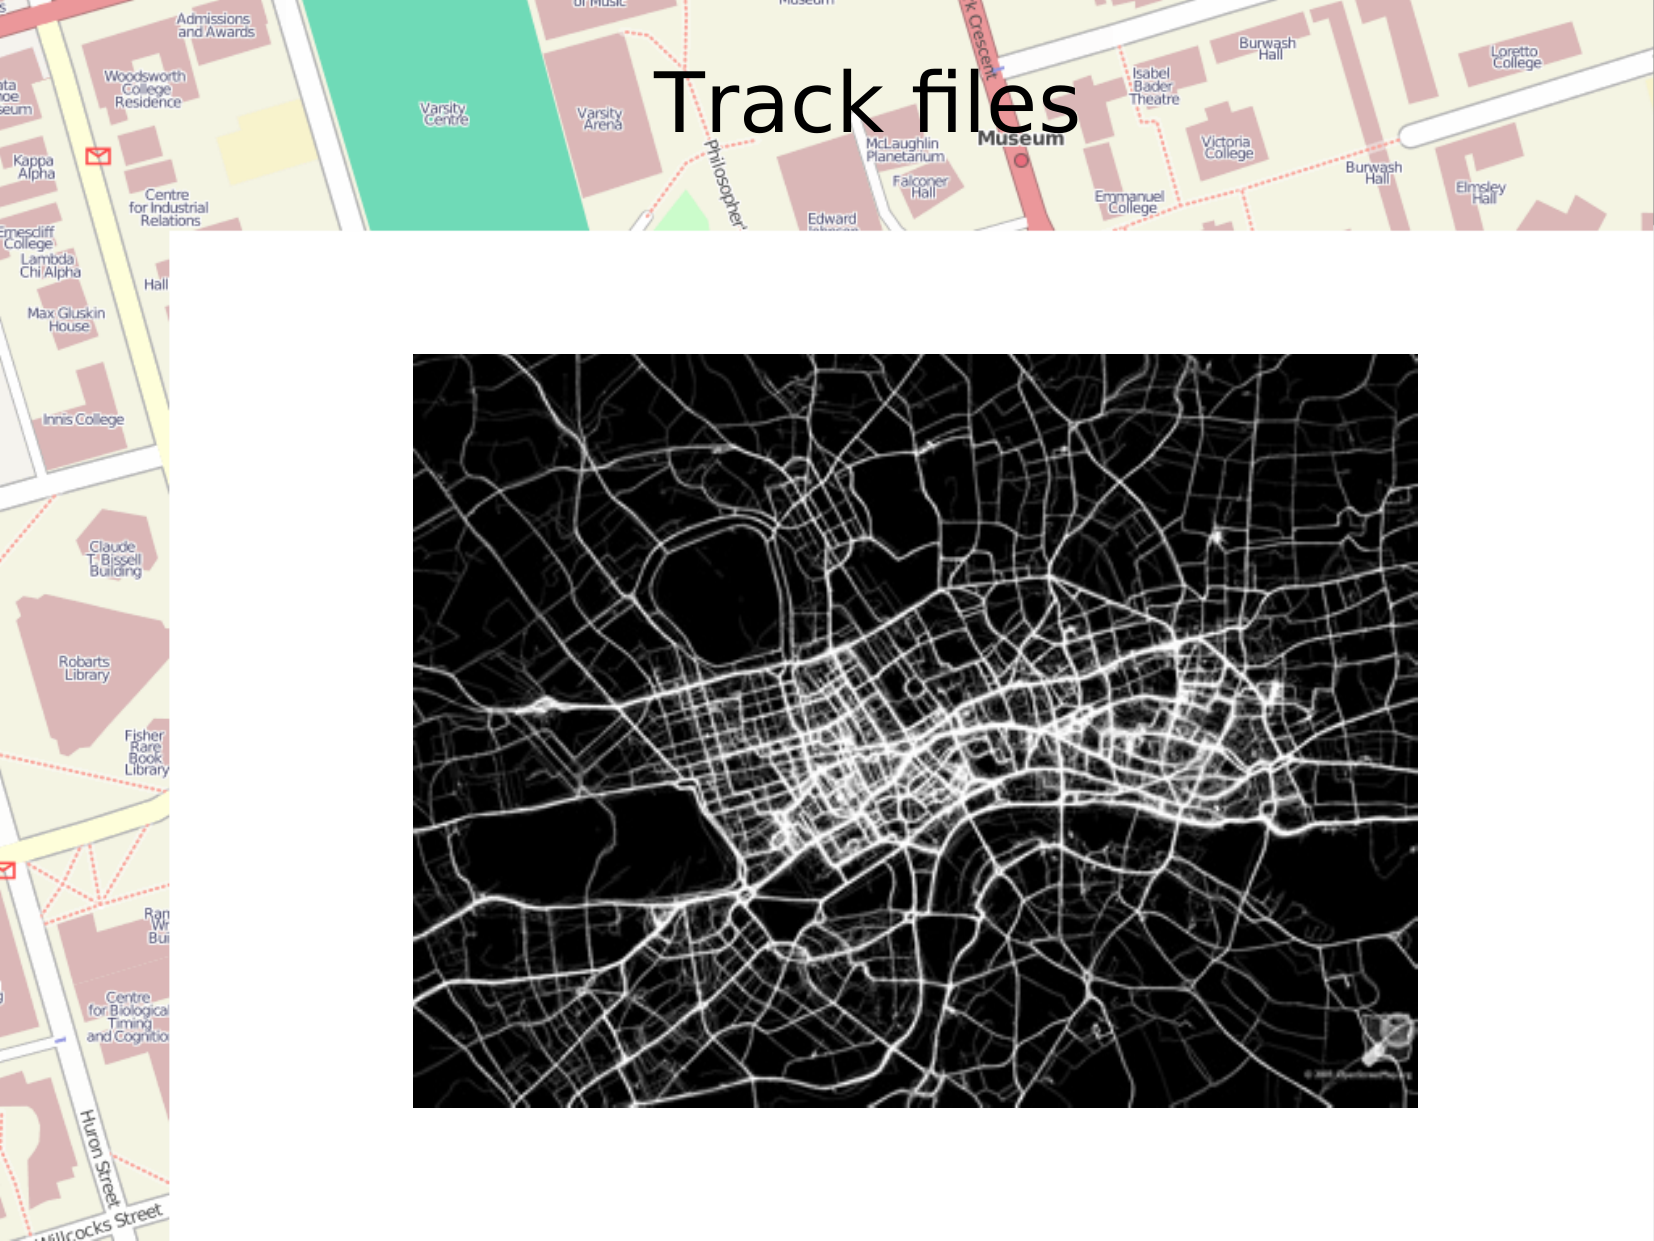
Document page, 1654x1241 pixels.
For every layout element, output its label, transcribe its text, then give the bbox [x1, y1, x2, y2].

picture [0, 0, 1654, 1241]
title Track files [124, 0, 1613, 208]
